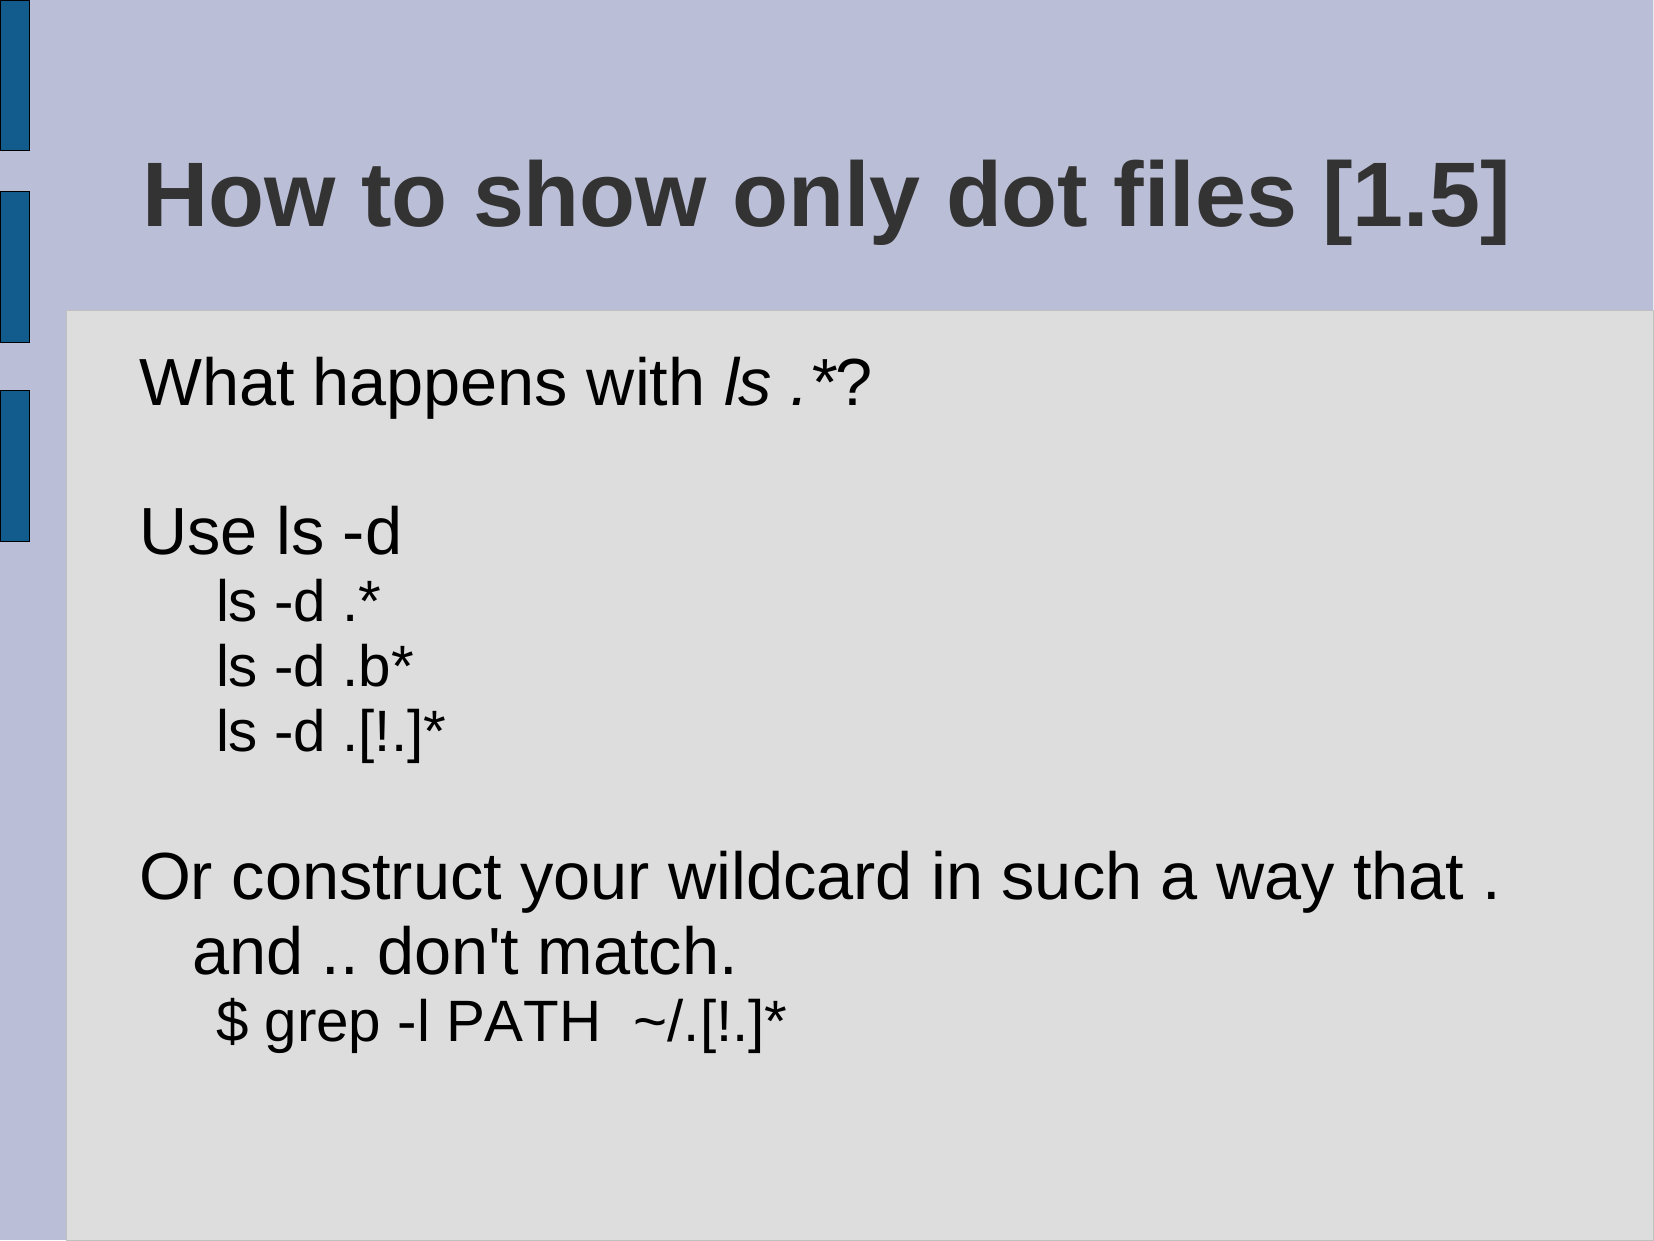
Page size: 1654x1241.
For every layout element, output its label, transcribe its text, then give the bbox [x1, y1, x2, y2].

title How to show only dot files [1.5] [121, 98, 1534, 291]
list What happens with ls .*? Use ls -d ls -d .* ls -d .b* ls -d .[!.]* Or construct your wildcard in such a way that . and .. don't match. $ grep -l PATH ~/.[!.]* [121, 344, 1534, 1112]
